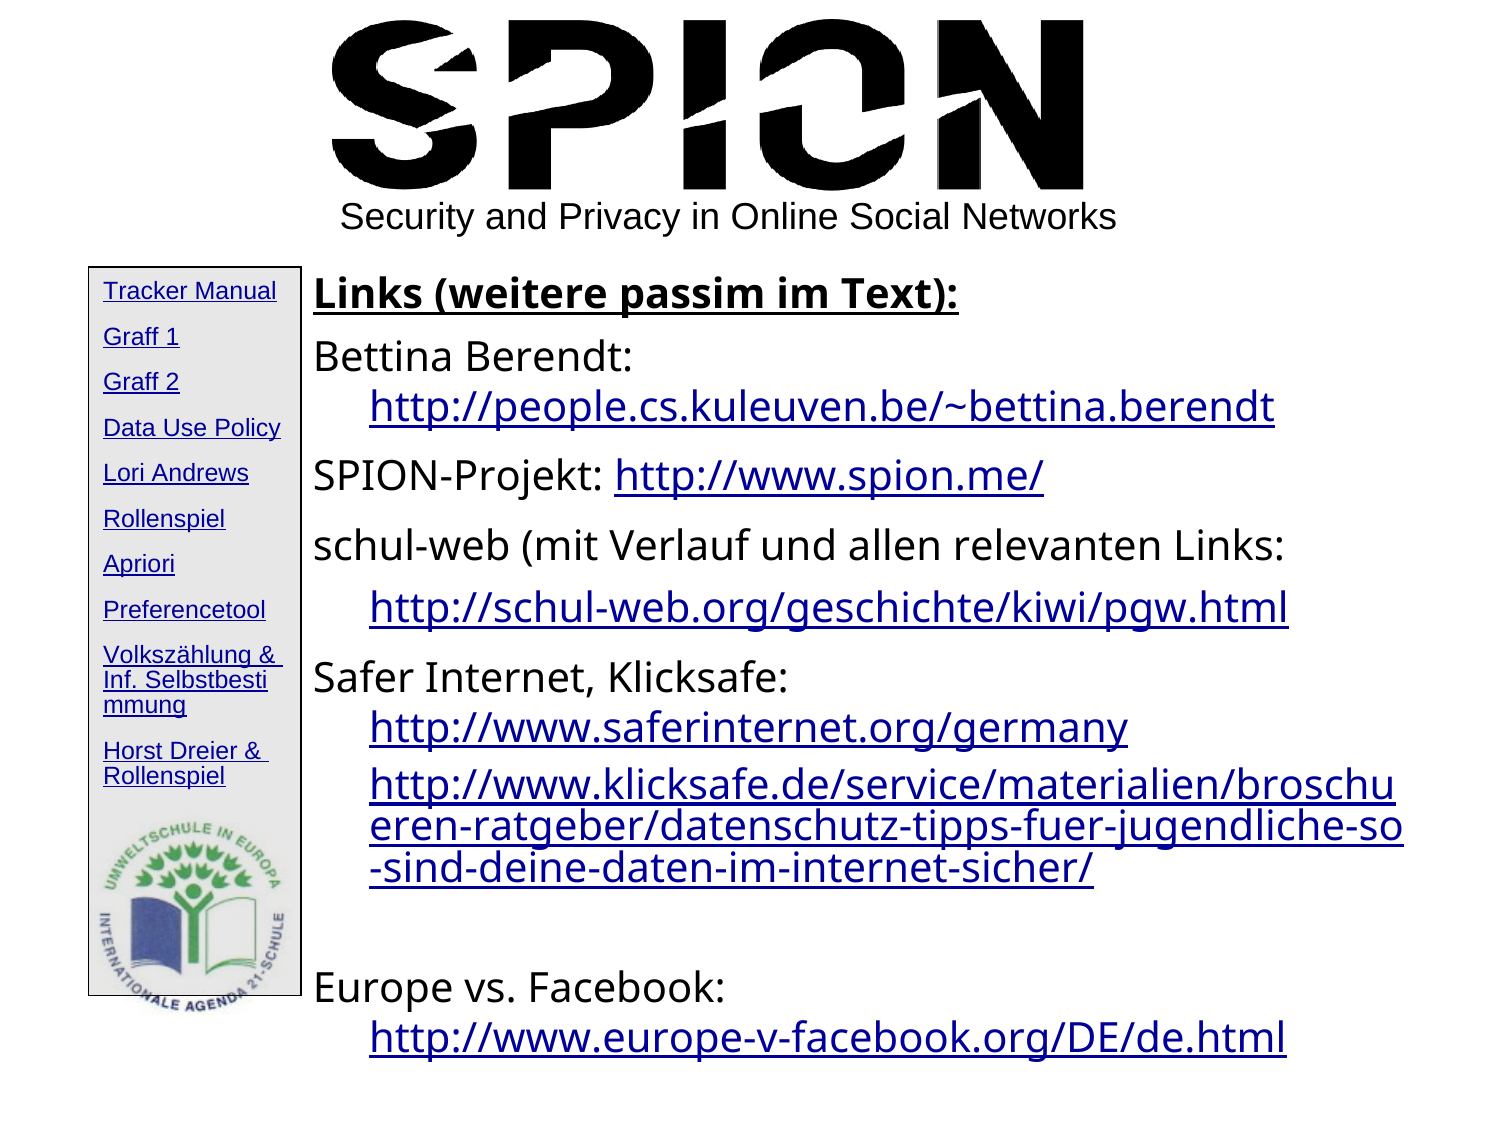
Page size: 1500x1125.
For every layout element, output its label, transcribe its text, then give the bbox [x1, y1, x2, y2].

picture [324, 0, 1093, 208]
list Links (weitere passim im Text): Bettina Berendt: http://people.cs.kuleuven.be/~bettina.berendt SPION-Projekt: http://www.spion.me/ schul-web (mit Verlauf und allen relevanten Links: http://schul-web.org/geschichte/kiwi/pgw.html Safer Internet, Klicksafe: http://www.saferinternet.org/germany http://www.klicksafe.de/service/materialien/broschueren-ratgeber/datenschutz-tipps-fuer-jugendliche-so-sind-deine-daten-im-internet-sicher/ Europe vs. Facebook: http://www.europe-v-facebook.org/DE/de.html [312, 267, 1411, 1026]
picture [88, 996, 293, 1024]
